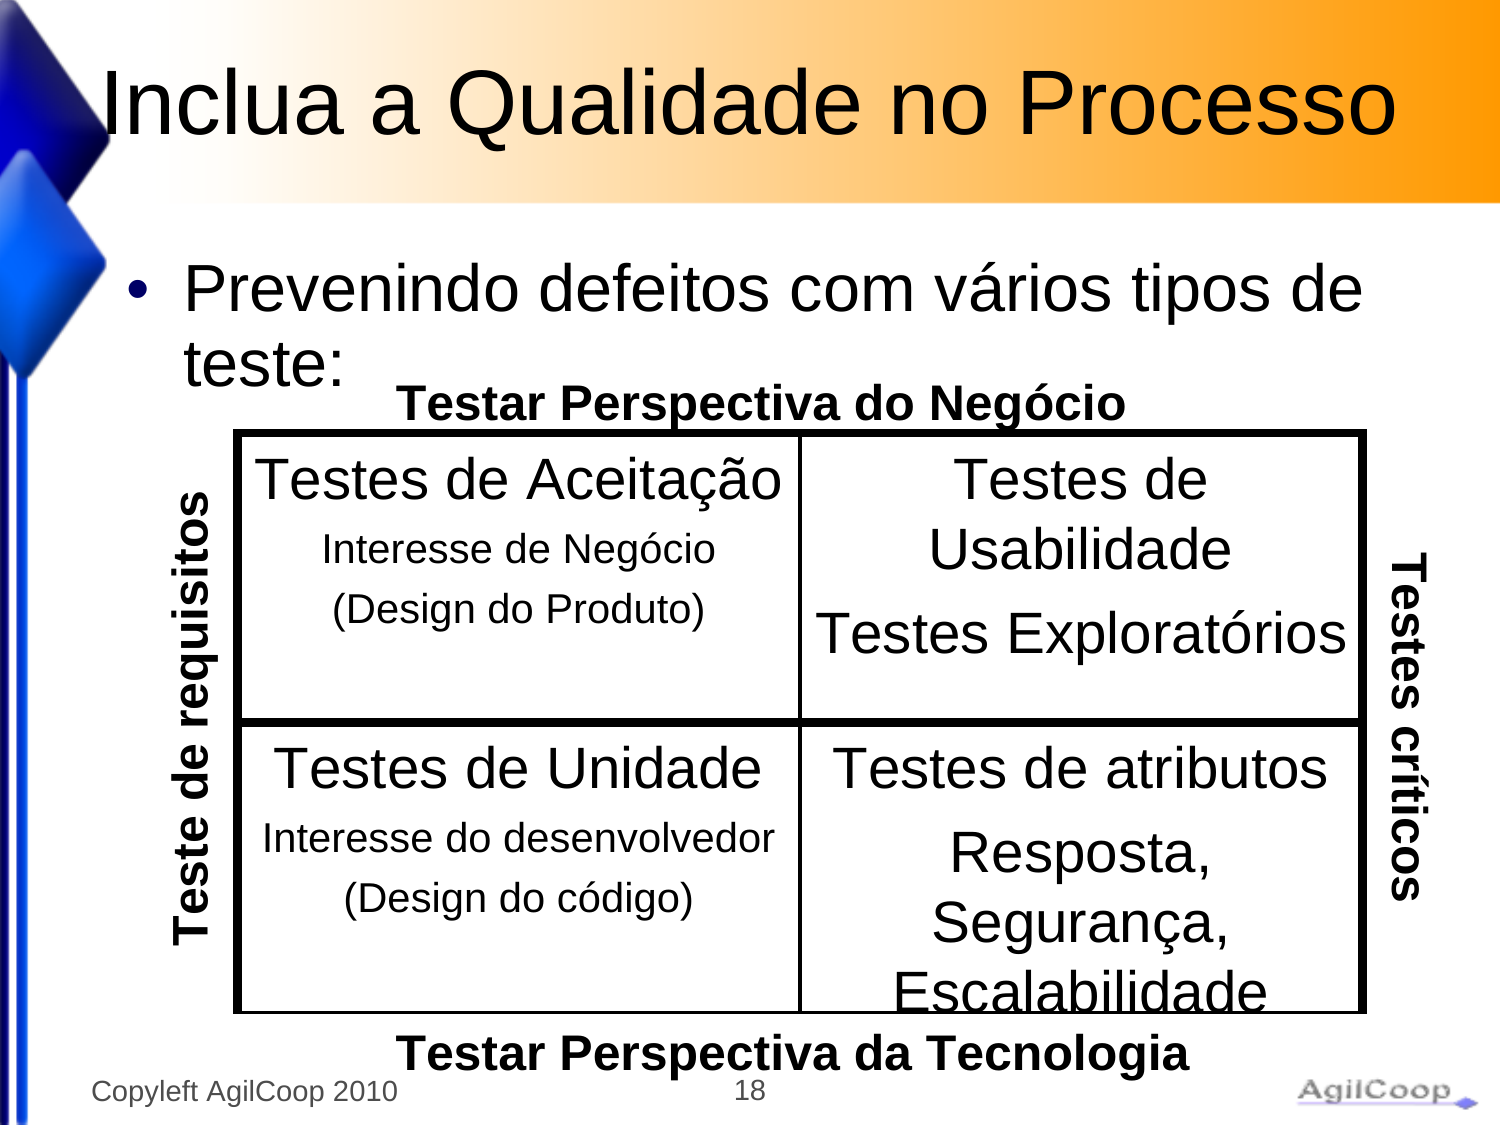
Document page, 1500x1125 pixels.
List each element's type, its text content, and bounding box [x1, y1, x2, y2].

list Prevenindo defeitos com vários tipos de teste: [112, 243, 1425, 1006]
text_box Teste de requisitos [149, 475, 226, 961]
text_box Testes críticos [1374, 538, 1450, 919]
picture [0, 0, 1500, 1125]
table_header Testes de Usabilidade Testes Exploratórios [802, 437, 1358, 718]
text_box Testar Perspectiva da Tecnologia [380, 1012, 1206, 1088]
table_header Testes de Aceitação Interesse de Negócio (Design do Produto) [242, 437, 798, 718]
text_box Testar Perspectiva do Negócio [381, 362, 1142, 438]
table_cell Testes de Unidade Interesse do desenvolvedor (Design do código) [242, 727, 798, 1011]
table_cell Testes de atributos Resposta, Segurança, Escalabilidade [802, 727, 1358, 1011]
title Inclua a Qualidade no Processo [75, 8, 1426, 197]
